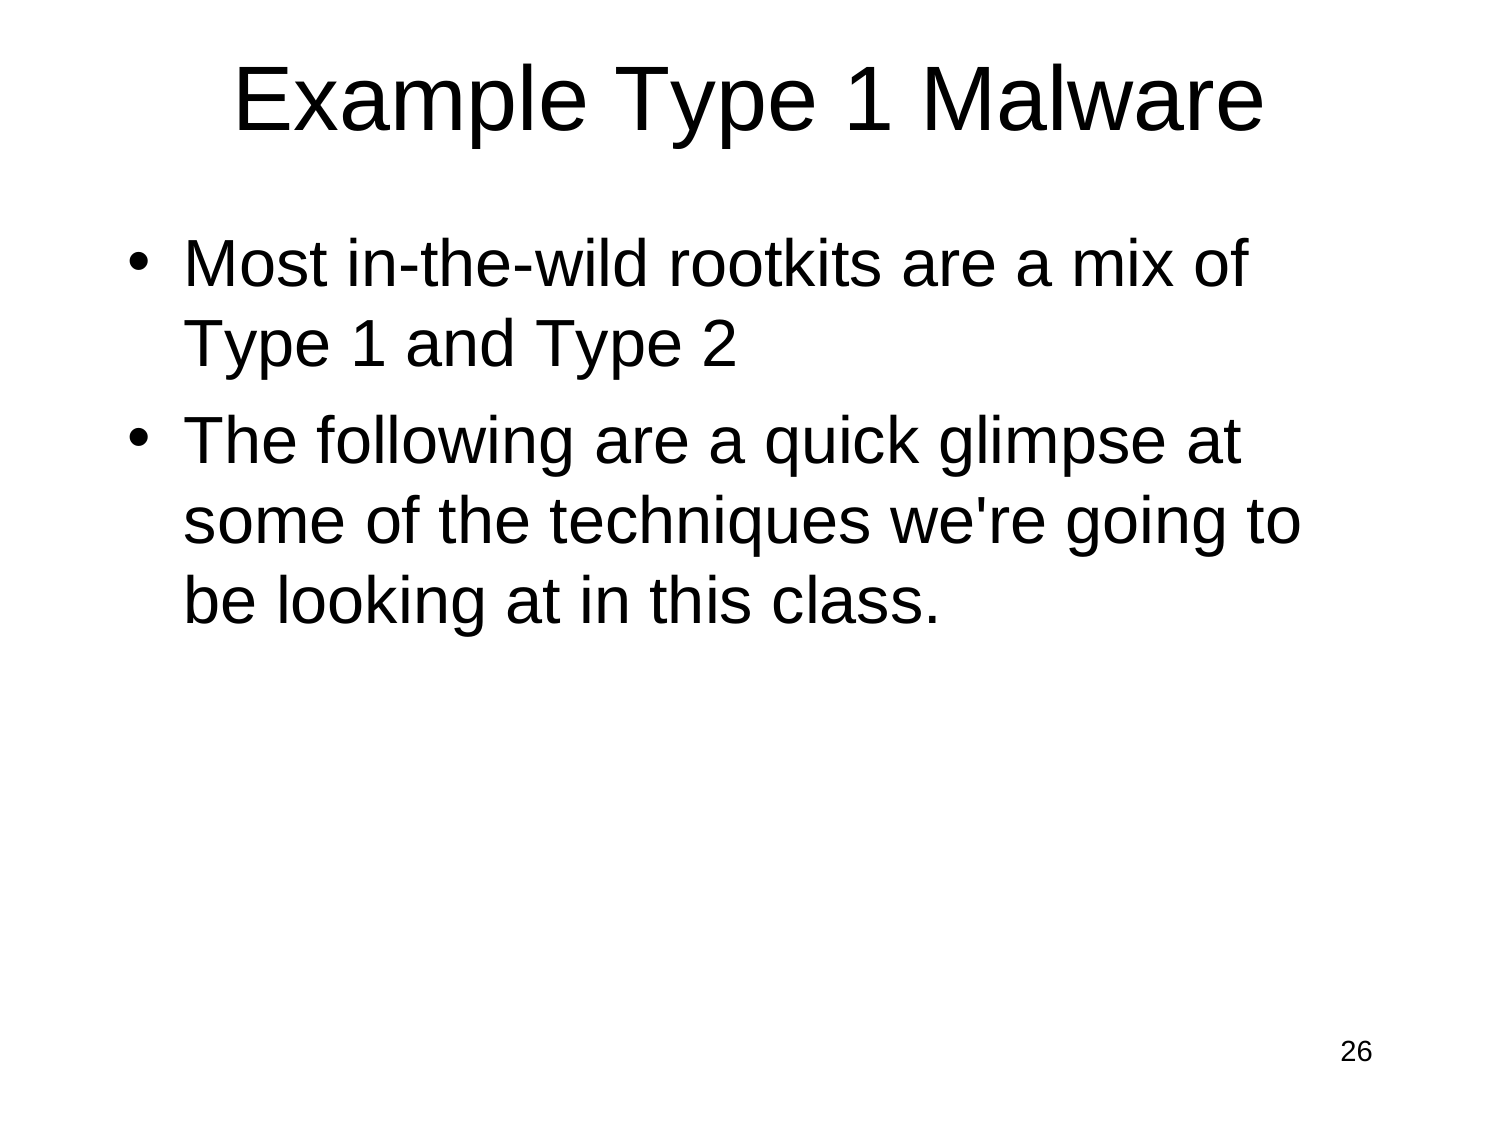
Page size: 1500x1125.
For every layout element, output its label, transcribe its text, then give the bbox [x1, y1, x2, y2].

title Example Type 1 Malware [0, 0, 1500, 188]
list Most in-the-wild rootkits are a mix of Type 1 and Type 2 The following are a quick glimpse at some of the techniques we're going to be looking at in this class. [112, 212, 1388, 1000]
text_box <number> [1074, 1025, 1388, 1101]
